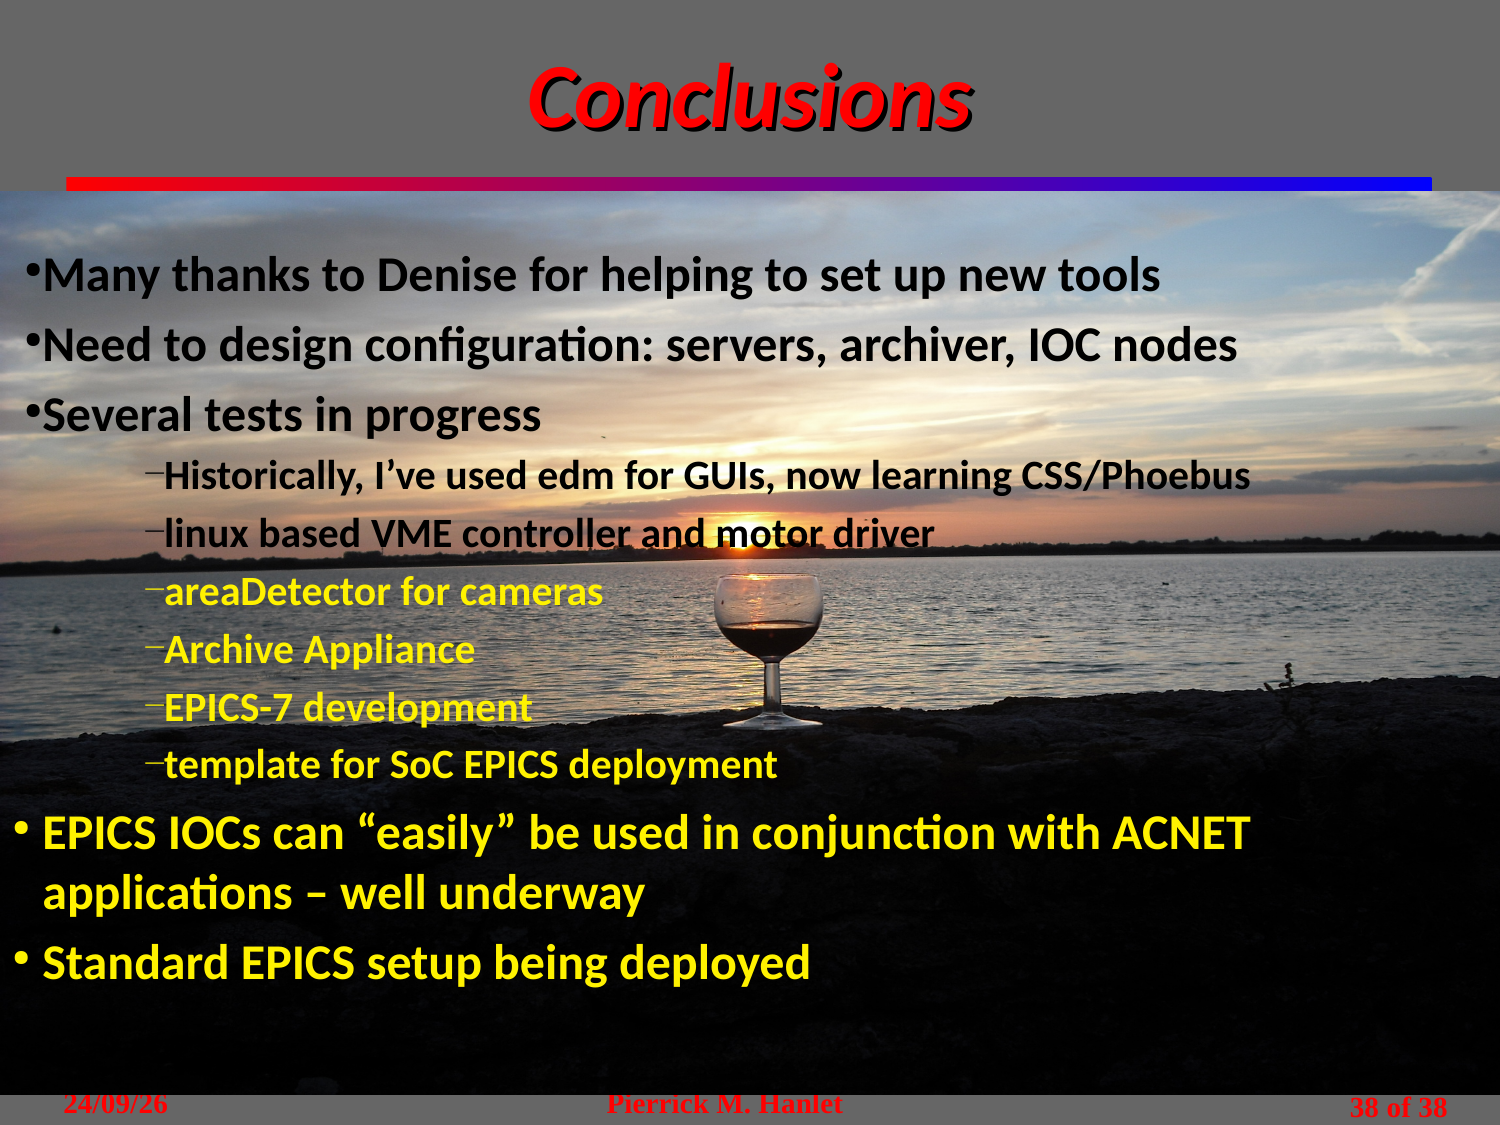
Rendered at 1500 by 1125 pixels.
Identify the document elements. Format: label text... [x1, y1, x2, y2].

list Many thanks to Denise for helping to set up new tools Need to design configuration: servers, archiver, IOC nodes Several tests in progress Historically, I’ve used edm for GUIs, now learning CSS/Phoebus linux based VME controller and motor driver areaDetector for cameras Archive Appliance EPICS-7 development template for SoC EPICS deployment EPICS IOCs can “easily” be used in conjunction with ACNET applications – well underway Standard EPICS setup being deployed [0, 233, 1498, 1068]
picture [0, 191, 1500, 1095]
title Conclusions [15, 16, 1486, 172]
